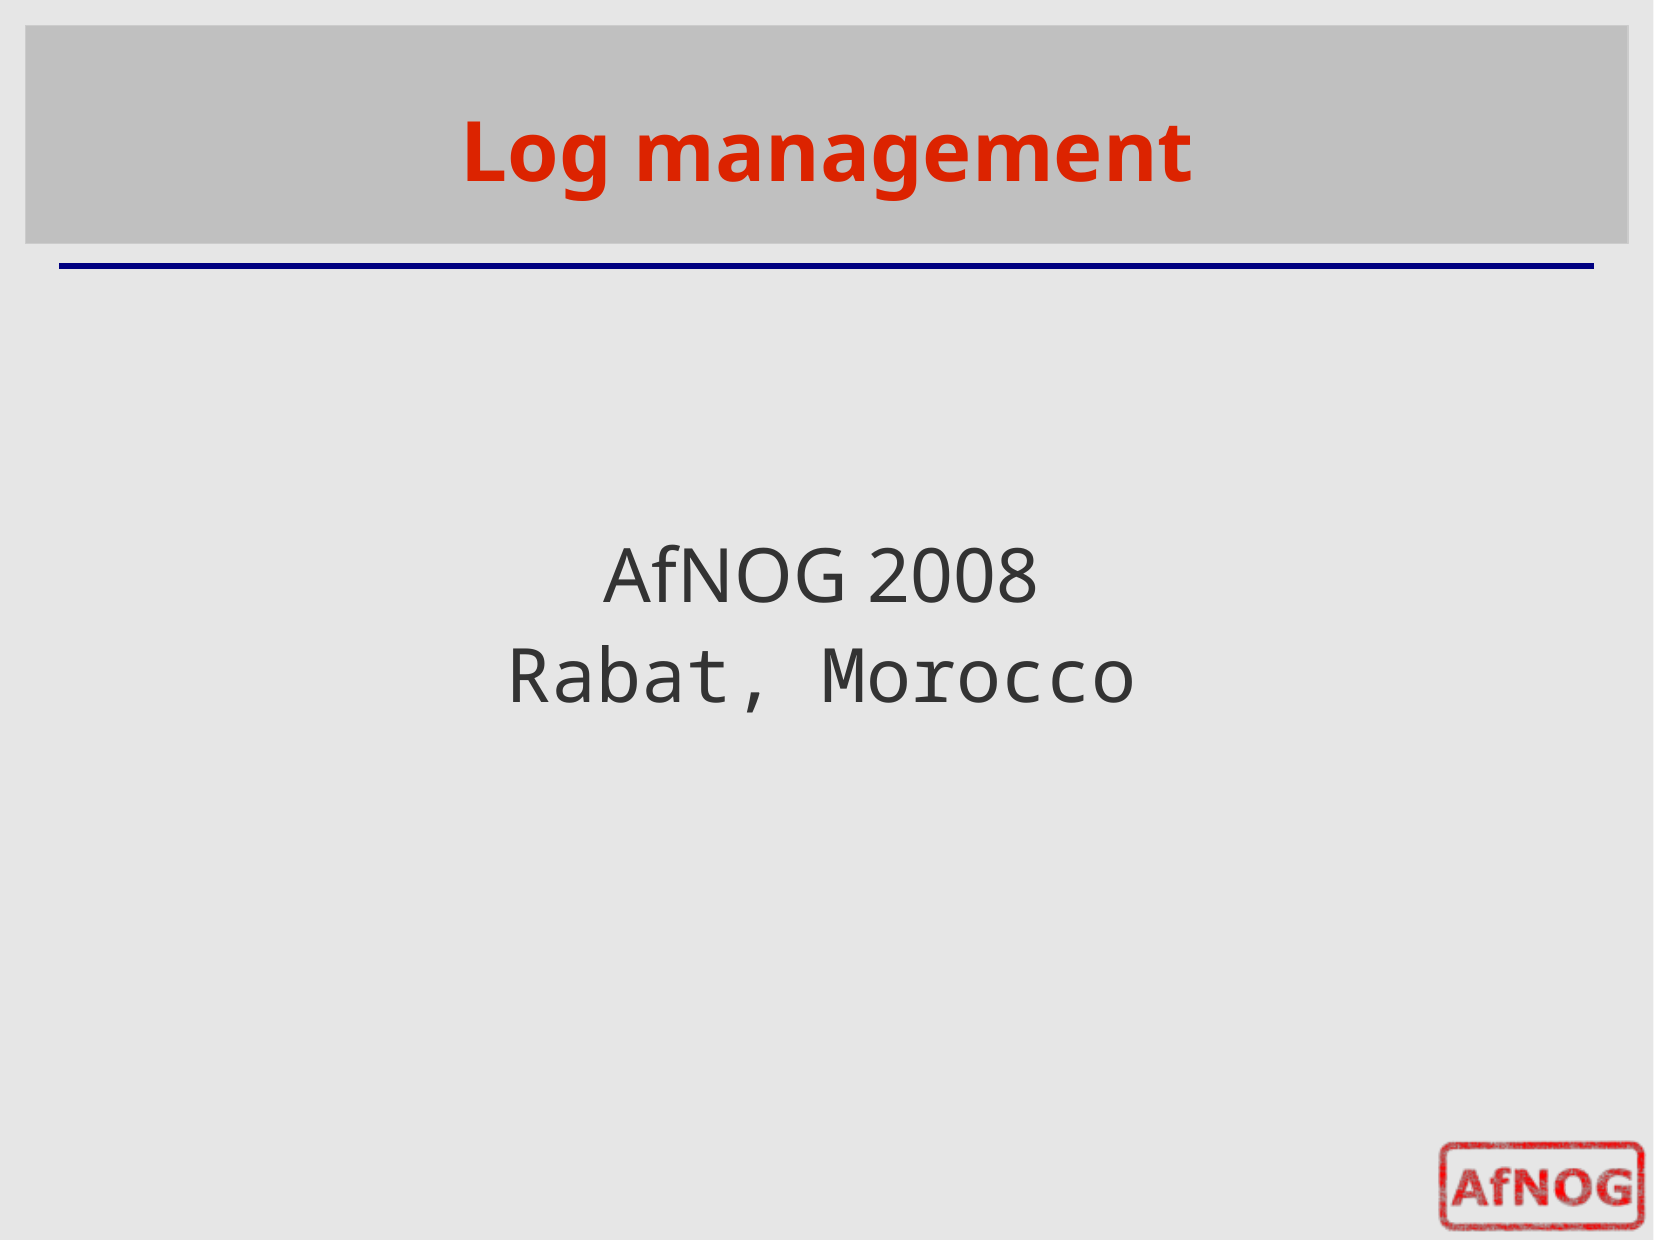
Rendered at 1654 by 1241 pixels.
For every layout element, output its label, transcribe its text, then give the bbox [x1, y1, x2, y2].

title Log management [121, 46, 1534, 254]
subtitle AfNOG 2008 Rabat, Morocco [84, 294, 1524, 1118]
picture [1437, 1139, 1648, 1235]
